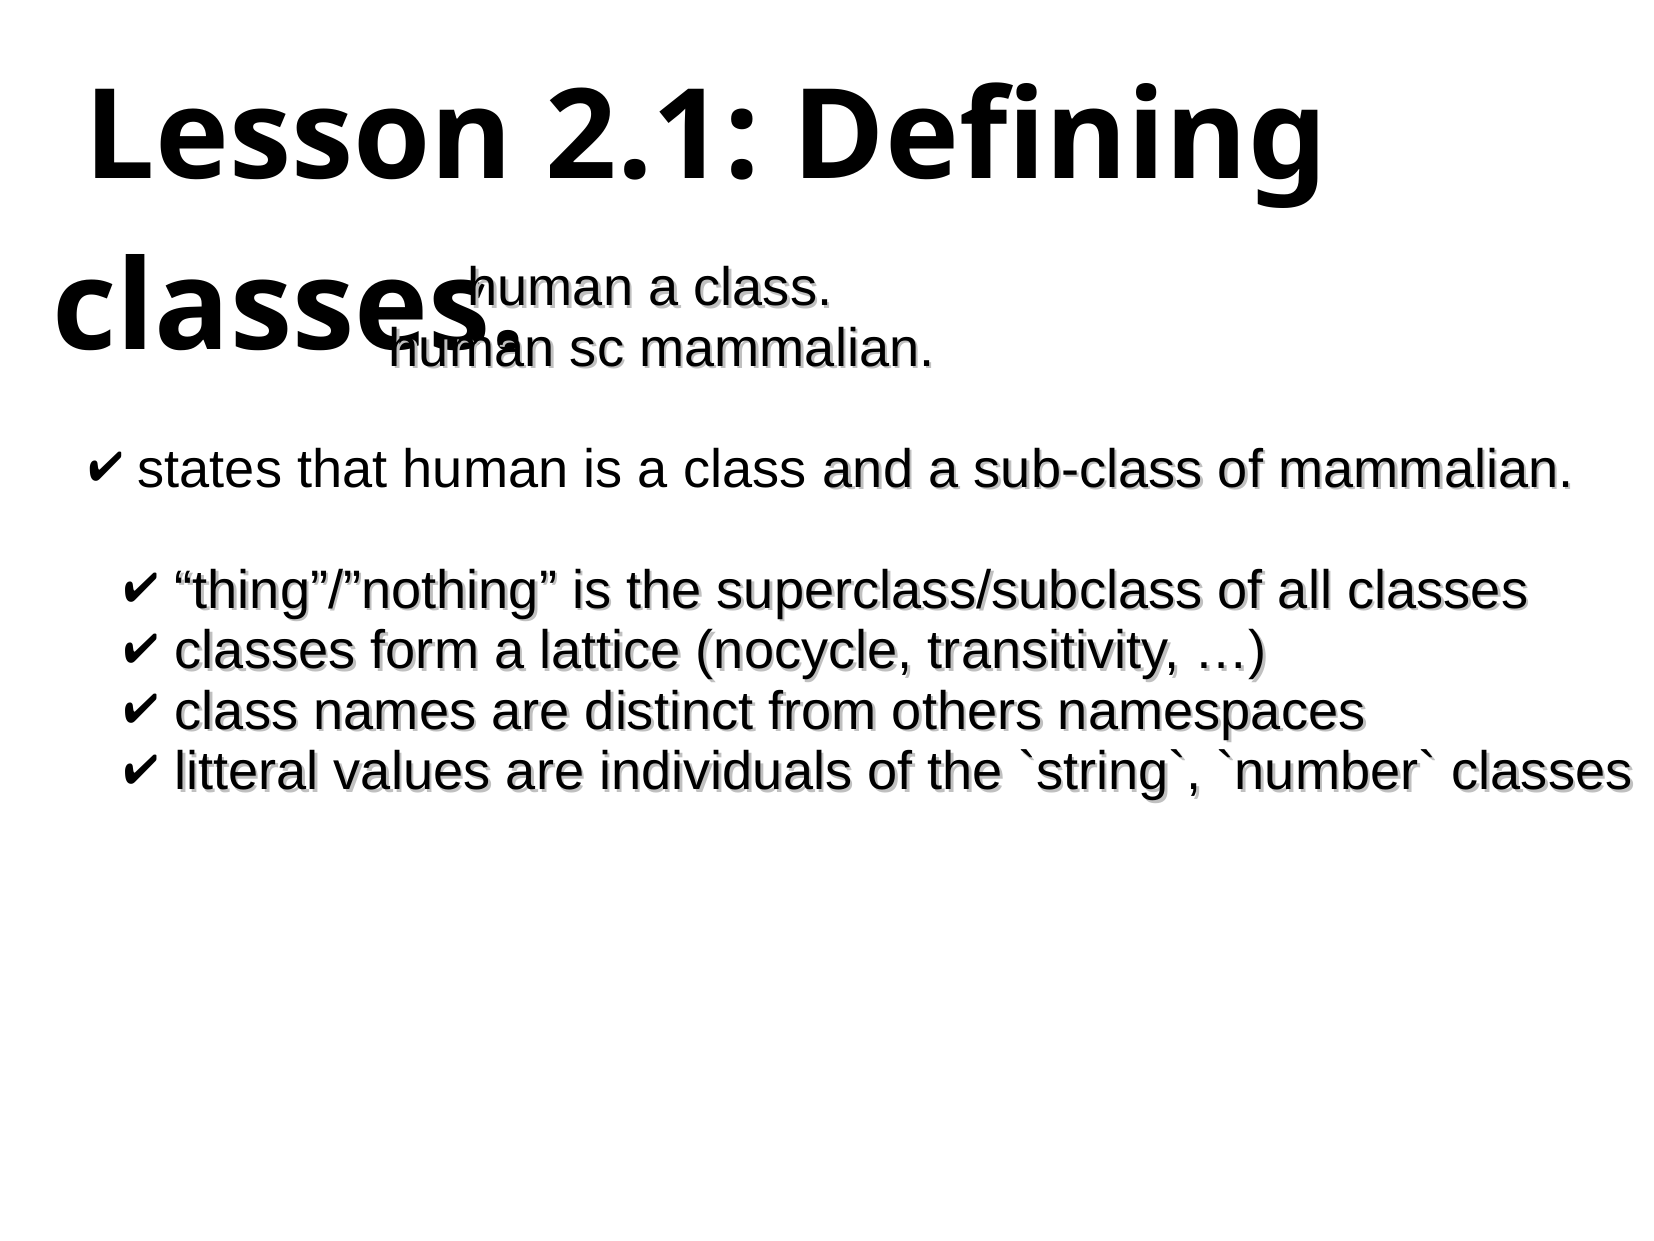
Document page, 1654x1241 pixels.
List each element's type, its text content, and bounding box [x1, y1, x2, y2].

text_box Lesson 2.1: Defining classes. [37, 37, 1538, 374]
text_box human a class. human sc mammalian. states that human is a class and a sub-class of mammalian. “thing”/”nothing” is the superclass/subclass of all classes classes form a lattice (nocycle, transitivity, …) class names are distinct from others namespaces litteral values are individuals of the `string`, `number` classes [73, 249, 1650, 1013]
